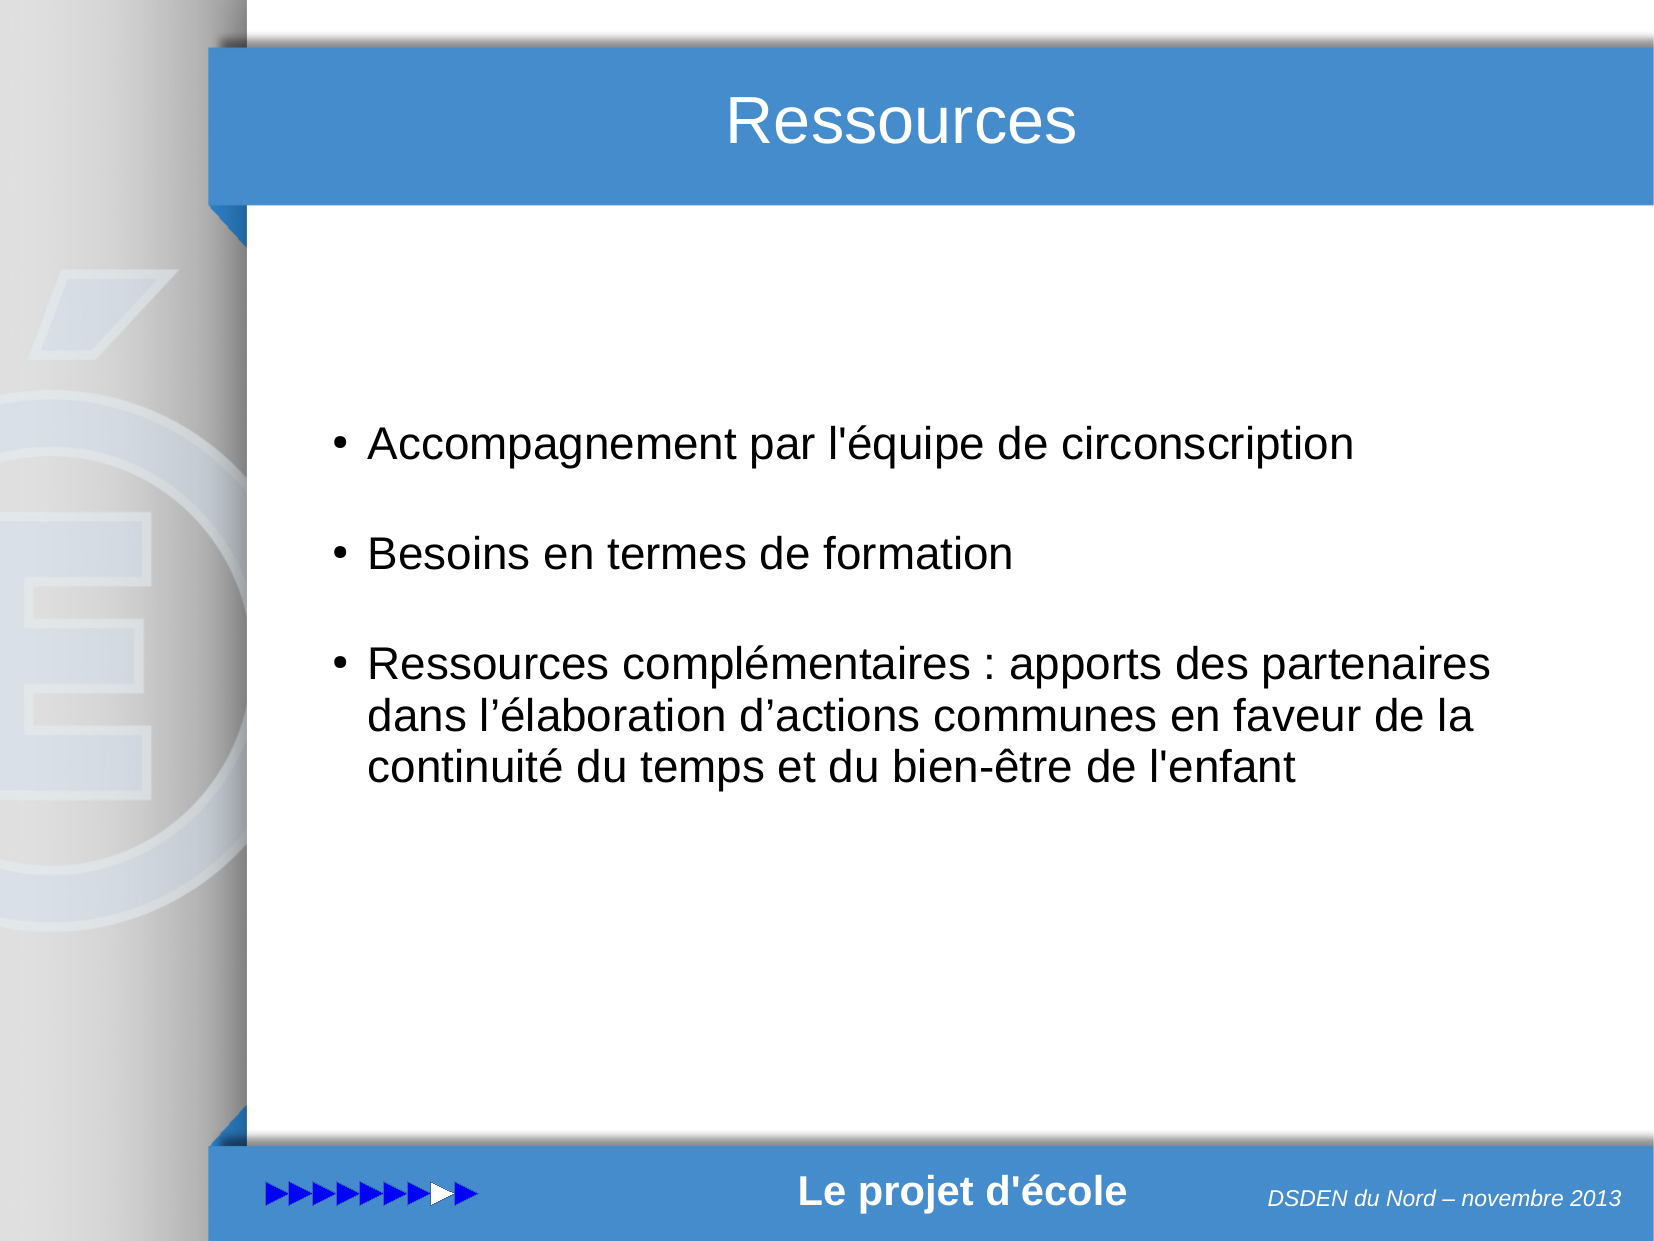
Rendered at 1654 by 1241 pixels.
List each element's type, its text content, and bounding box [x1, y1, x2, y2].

text_box Ressources [415, 75, 1564, 165]
text_box DSDEN du Nord – novembre 2013 [1151, 1178, 1637, 1220]
text_box Accompagnement par l'équipe de circonscription Besoins en termes de formation Ressources complémentaires : apports des partenaires dans l’élaboration d’actions communes en faveur de la continuité du temps et du bien-être de l'enfant [317, 410, 1602, 800]
text_box Le projet d'école [783, 1160, 1143, 1222]
picture [0, 0, 1654, 1241]
text_box [265, 1181, 479, 1206]
